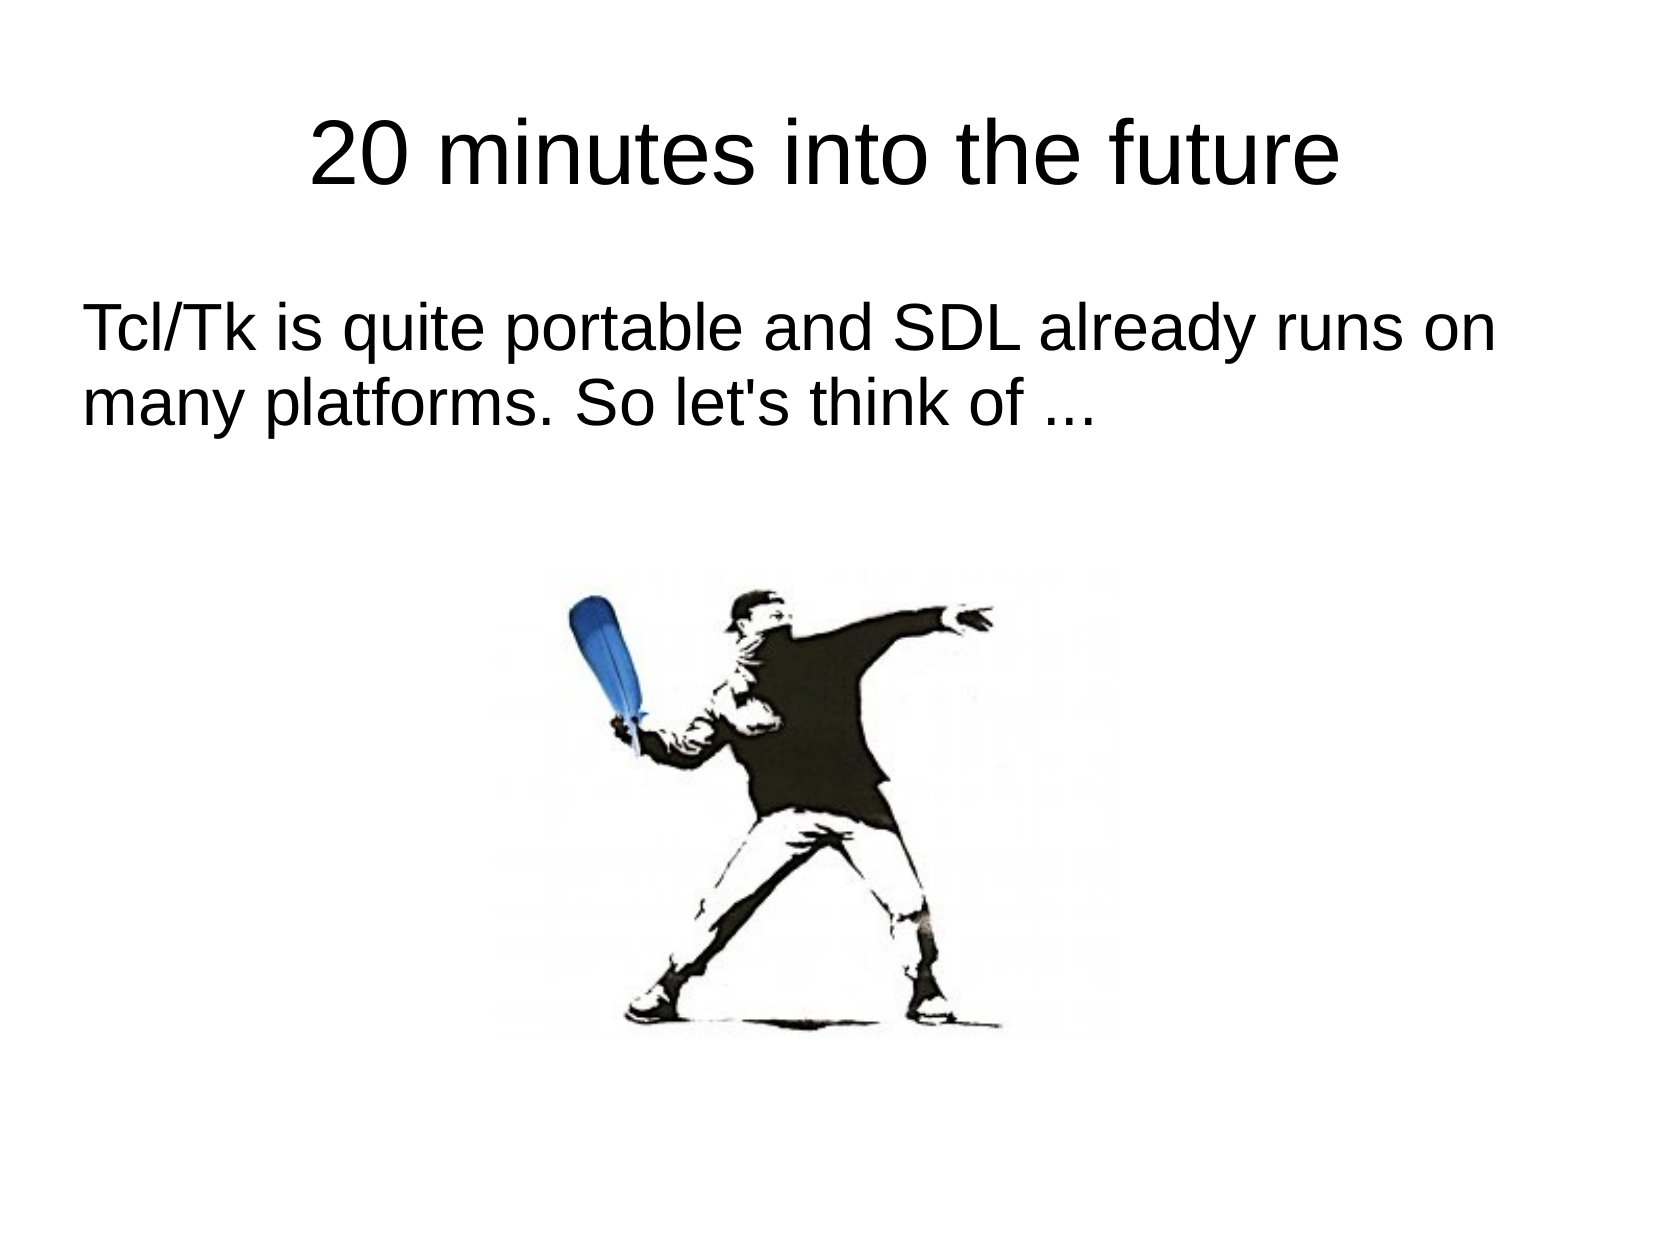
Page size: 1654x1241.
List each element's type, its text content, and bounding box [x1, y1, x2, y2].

list Tcl/Tk is quite portable and SDL already runs on many platforms. So let's think of ... [82, 290, 1571, 1156]
title 20 minutes into the future [82, 49, 1571, 257]
picture [495, 569, 1120, 1039]
